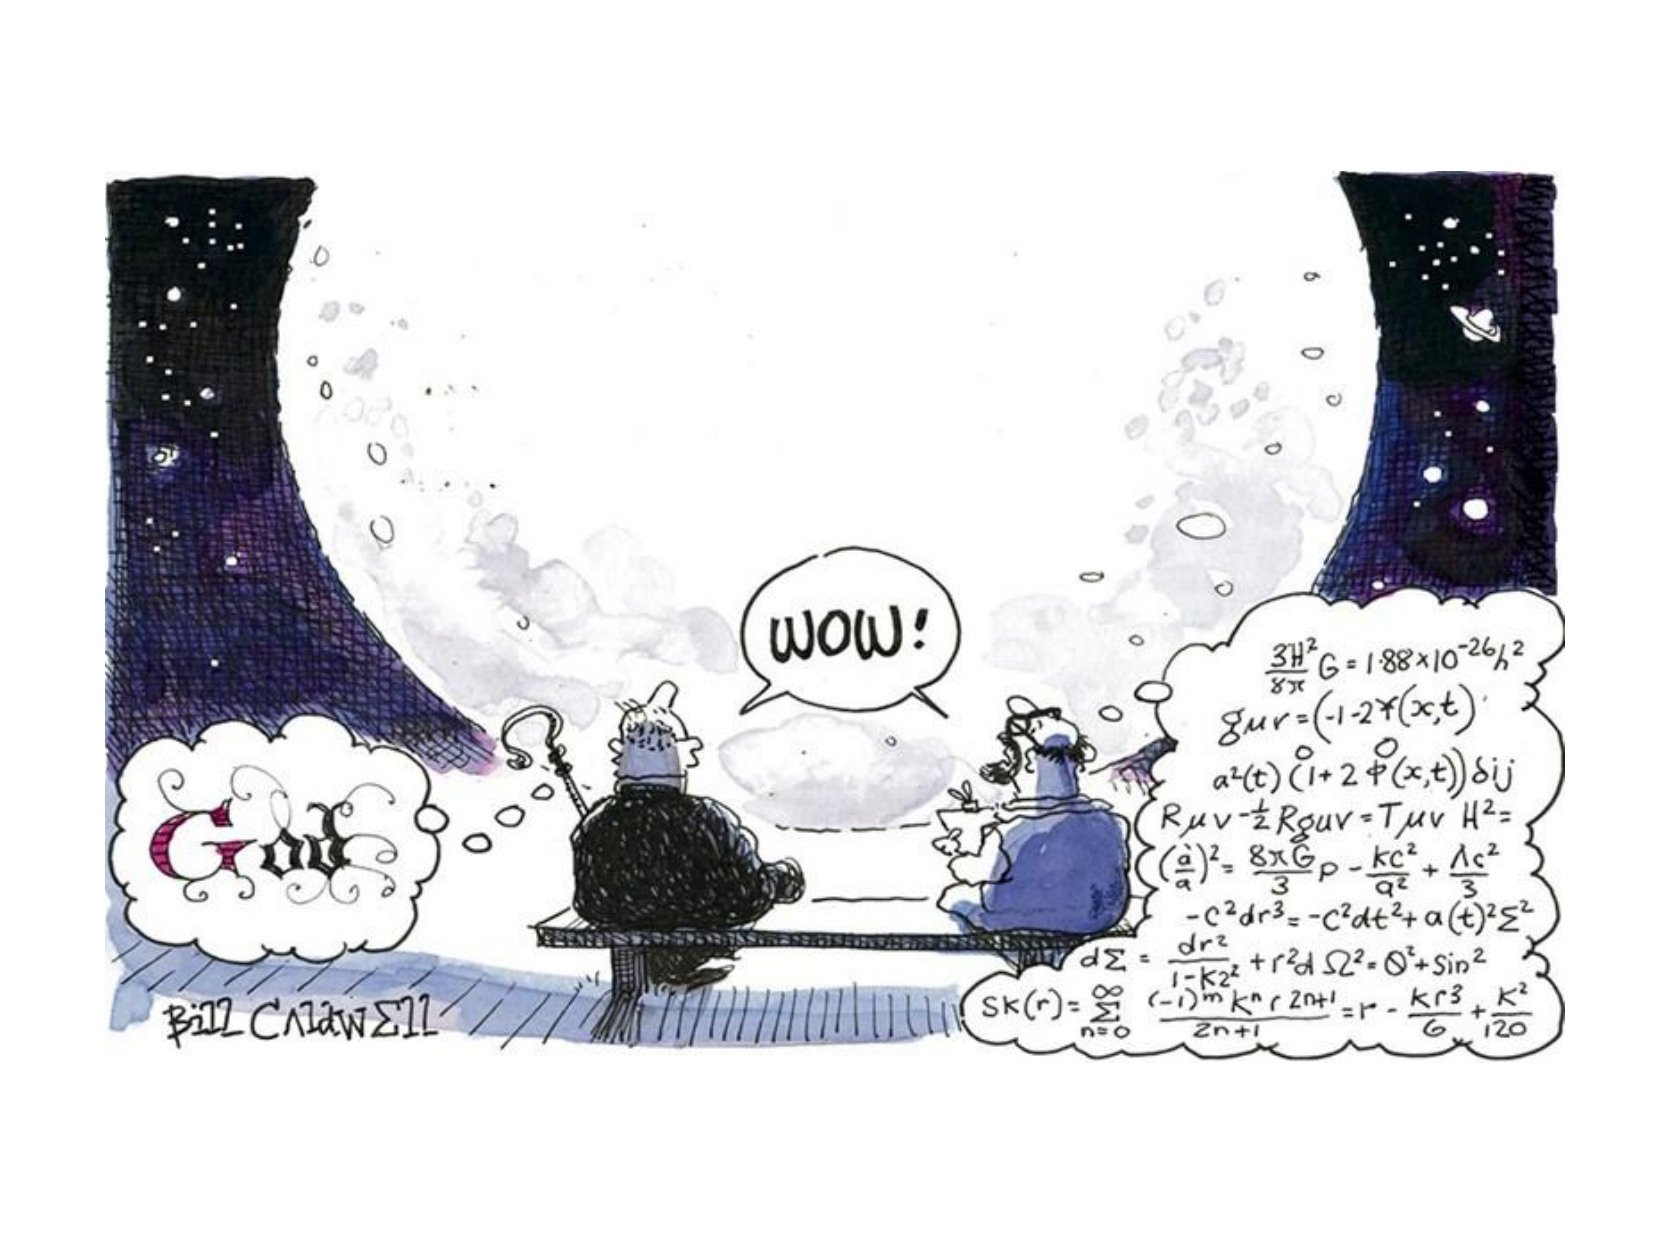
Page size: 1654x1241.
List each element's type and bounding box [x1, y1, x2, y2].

picture [105, 171, 1565, 1063]
